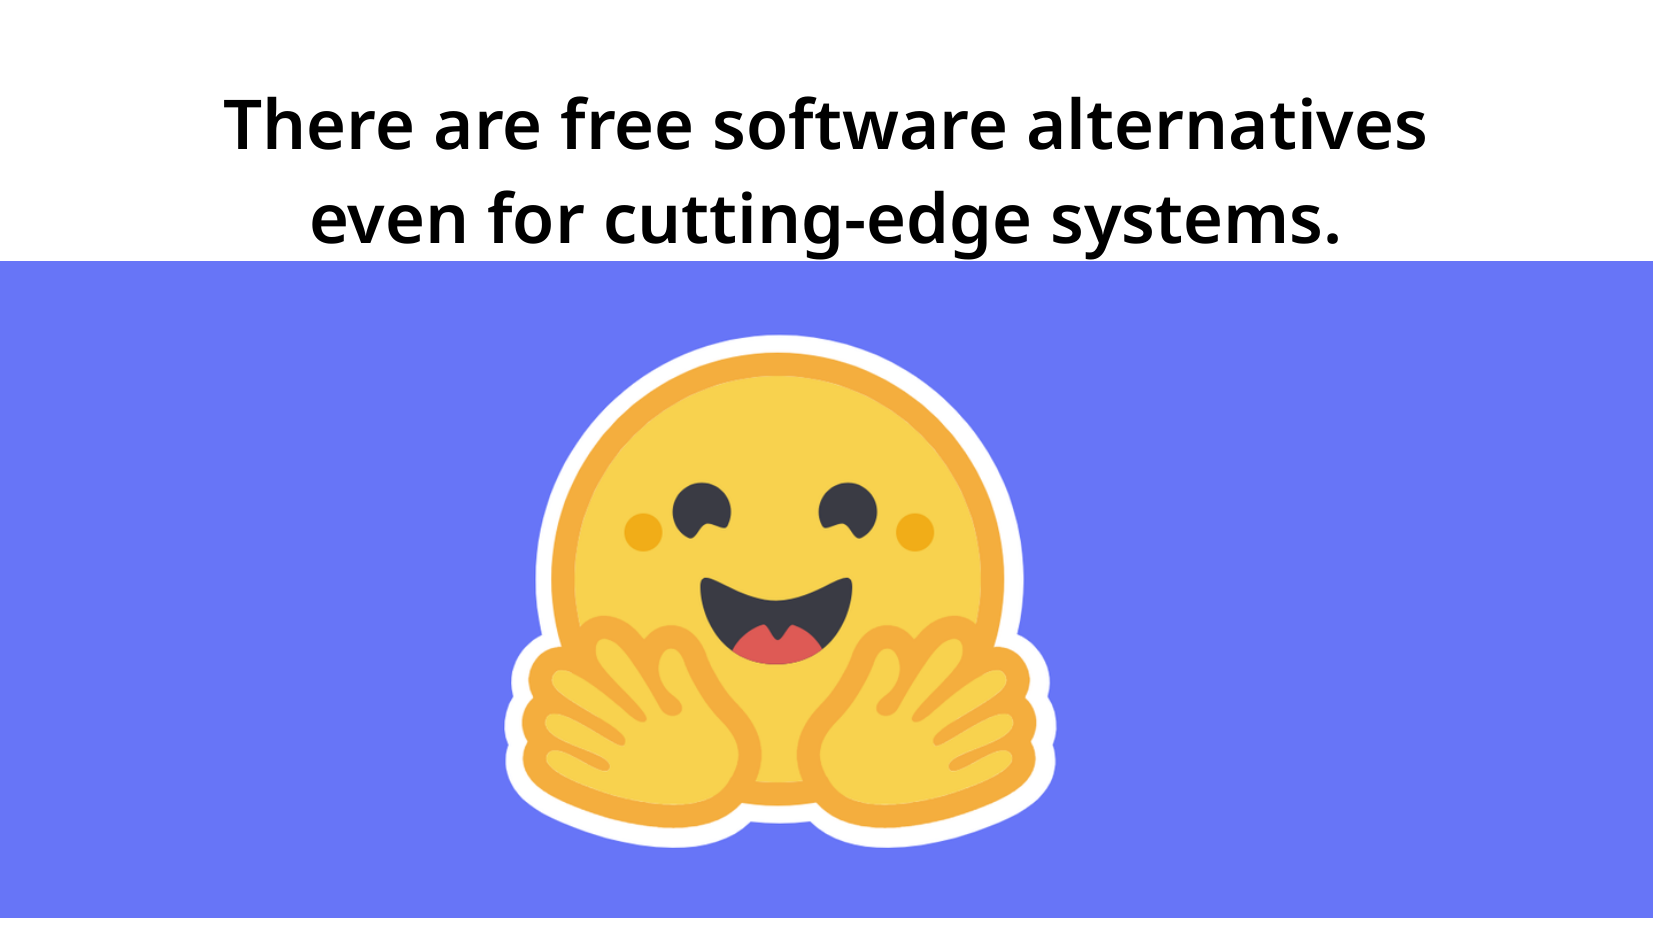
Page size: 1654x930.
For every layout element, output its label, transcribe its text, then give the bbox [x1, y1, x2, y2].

picture [0, 261, 1653, 918]
title There are free software alternatives even for cutting-edge systems. [82, 86, 1571, 254]
